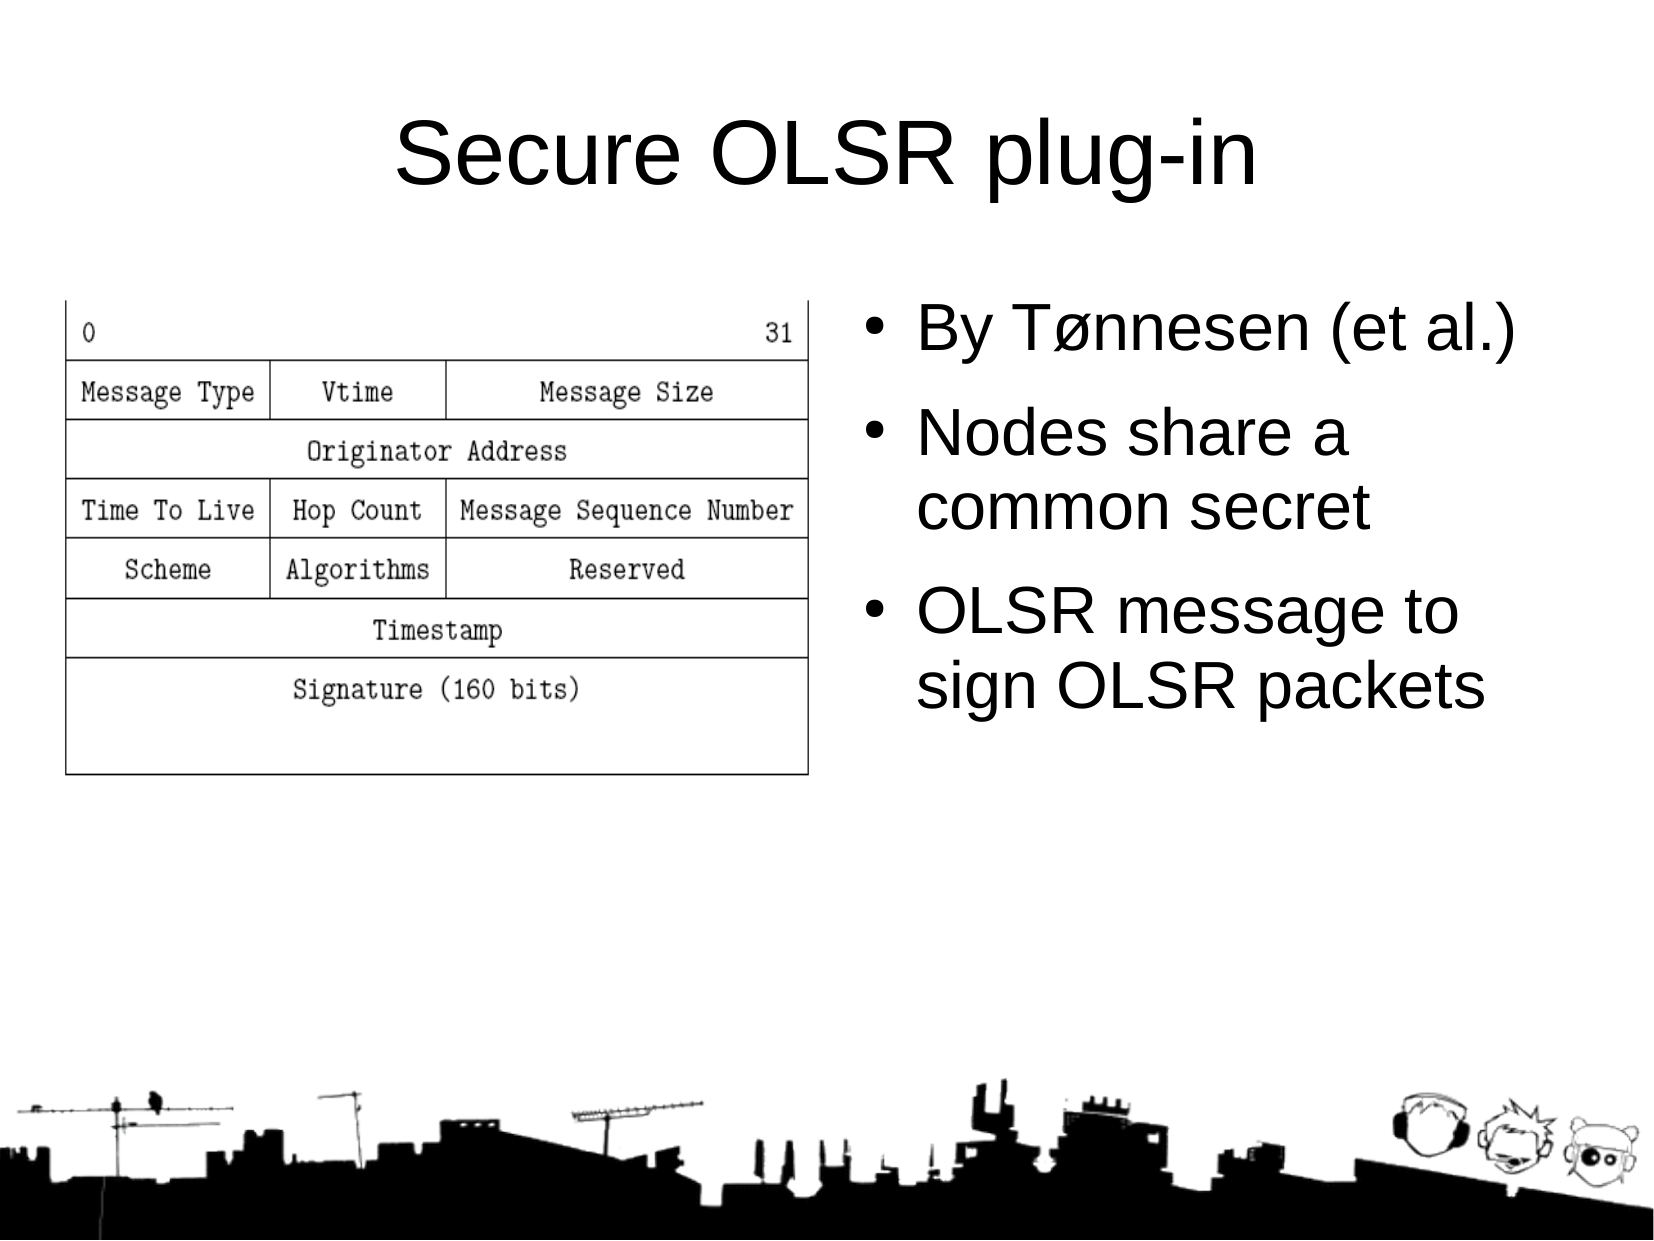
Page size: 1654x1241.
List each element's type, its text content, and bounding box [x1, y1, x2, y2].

picture [0, 1077, 1654, 1240]
list By Tønnesen (et al.) Nodes share a common secret OLSR message to sign OLSR packets [845, 290, 1572, 1077]
picture [37, 285, 827, 788]
title Secure OLSR plug-in [82, 49, 1571, 257]
